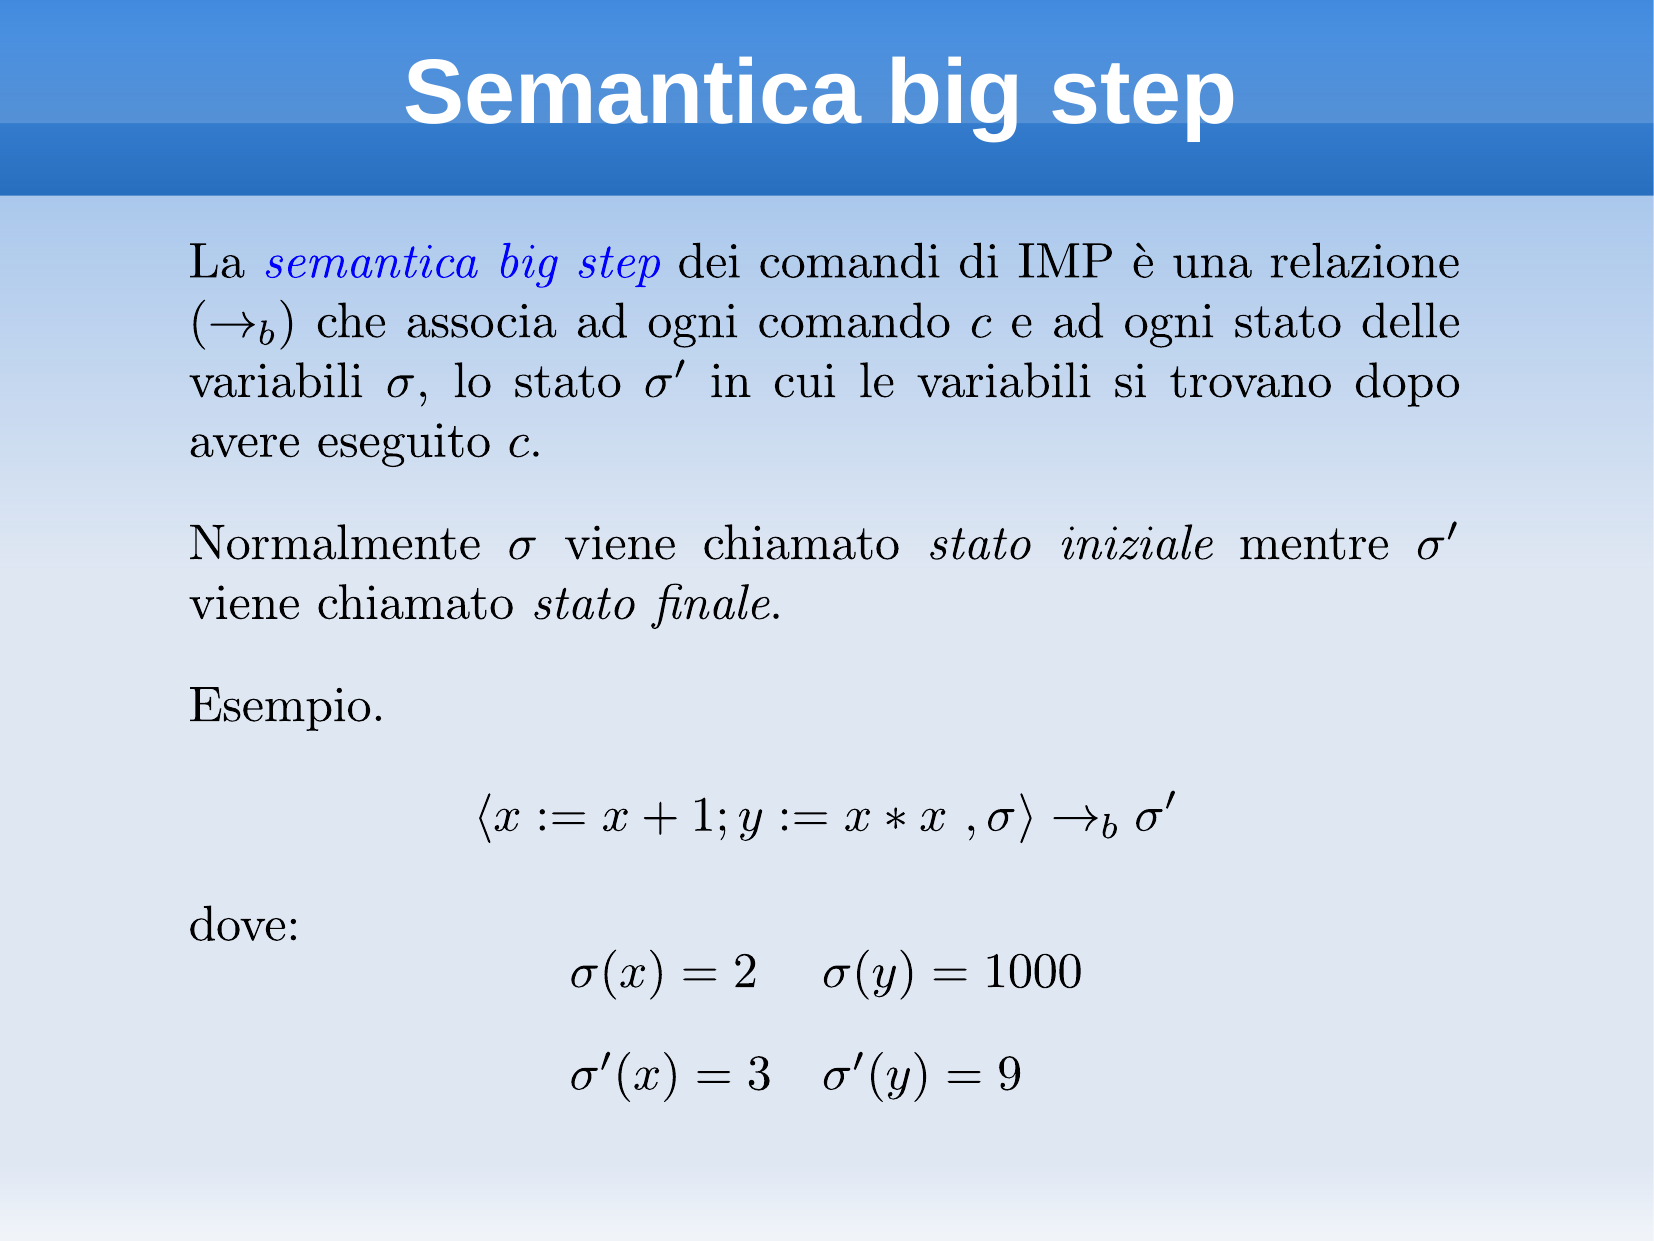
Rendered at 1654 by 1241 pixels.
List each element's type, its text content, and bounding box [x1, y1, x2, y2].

picture [0, 0, 1654, 1241]
title Semantica big step [76, 0, 1565, 188]
text_box [188, 242, 1461, 1102]
